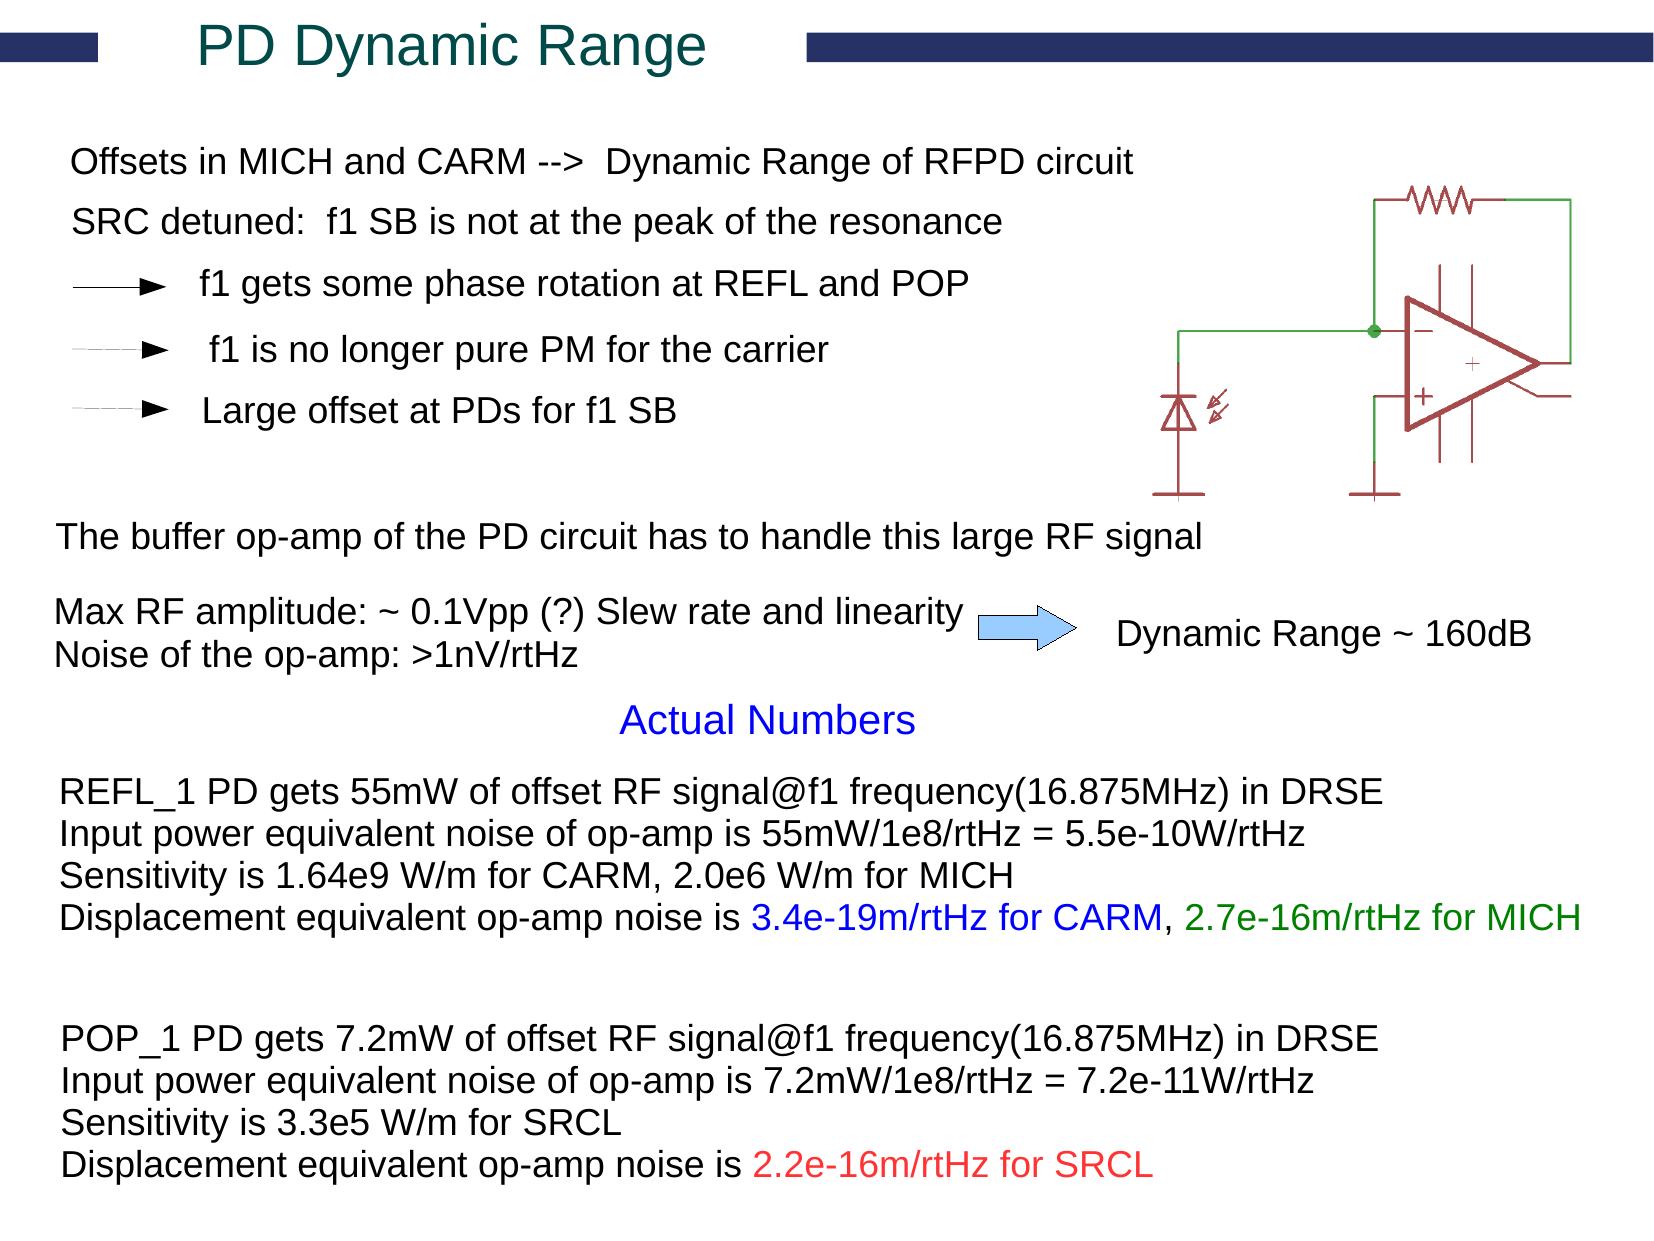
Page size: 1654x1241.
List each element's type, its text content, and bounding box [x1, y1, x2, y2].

text_box REFL_1 PD gets 55mW of offset RF signal@f1 frequency(16.875MHz) in DRSE Input power equivalent noise of op-amp is 55mW/1e8/rtHz = 5.5e-10W/rtHz Sensitivity is 1.64e9 W/m for CARM, 2.0e6 W/m for MICH Displacement equivalent op-amp noise is 3.4e-19m/rtHz for CARM, 2.7e-16m/rtHz for MICH [44, 763, 1598, 947]
text_box POP_1 PD gets 7.2mW of offset RF signal@f1 frequency(16.875MHz) in DRSE Input power equivalent noise of op-amp is 7.2mW/1e8/rtHz = 7.2e-11W/rtHz Sensitivity is 3.3e5 W/m for SRCL Displacement equivalent op-amp noise is 2.2e-16m/rtHz for SRCL [45, 1010, 1396, 1193]
text_box f1 gets some phase rotation at REFL and POP [184, 254, 986, 312]
text_box f1 is no longer pure PM for the carrier [194, 321, 845, 379]
text_box Actual Numbers [604, 689, 932, 752]
text_box Dynamic Range ~ 160dB [1101, 605, 1548, 663]
text_box SRC detuned: f1 SB is not at the peak of the resonance [56, 192, 1019, 250]
text_box Large offset at PDs for f1 SB [186, 381, 694, 439]
picture [1096, 153, 1613, 527]
text_box Offsets in MICH and CARM --> Dynamic Range of RFPD circuit [55, 132, 1150, 190]
title PD Dynamic Range [98, 12, 807, 78]
text_box The buffer op-amp of the PD circuit has to handle this large RF signal [40, 508, 1219, 565]
text_box [978, 605, 1077, 651]
text_box Max RF amplitude: ~ 0.1Vpp (?) Slew rate and linearity Noise of the op-amp: >1nV/rtHz [38, 583, 980, 683]
